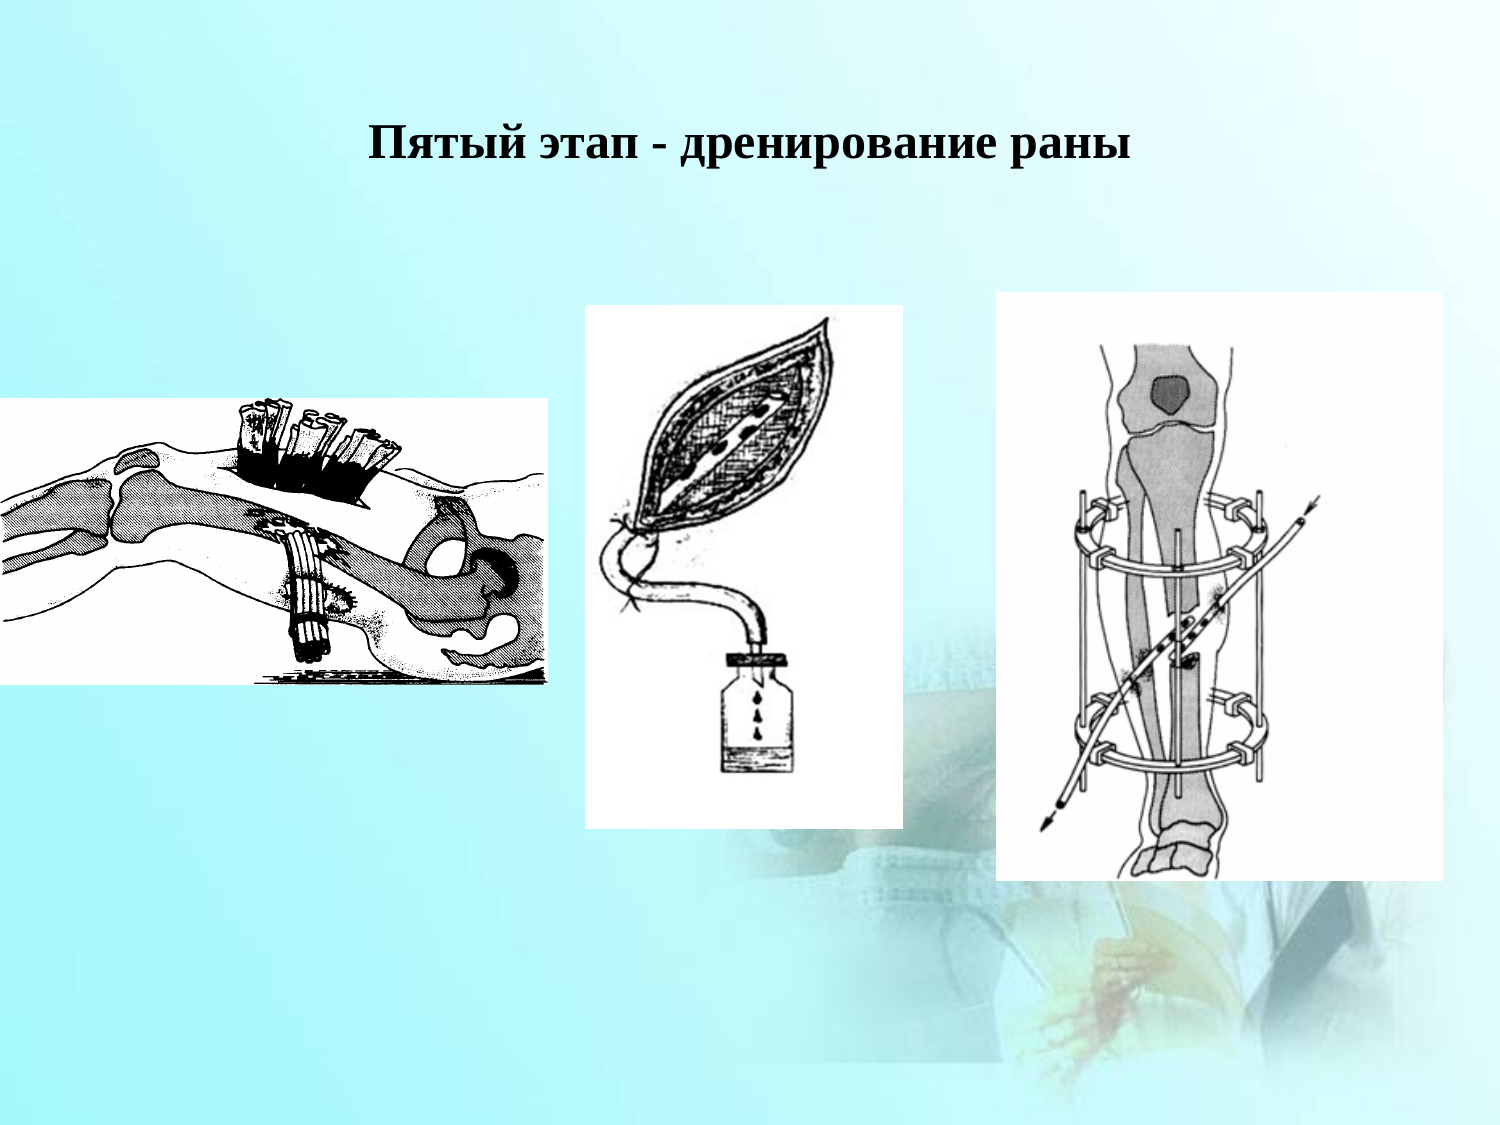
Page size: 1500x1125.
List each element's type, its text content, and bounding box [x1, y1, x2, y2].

title Пятый этап - дренирование раны [75, 45, 1426, 233]
picture [996, 292, 1443, 881]
picture [0, 398, 548, 685]
picture [585, 305, 903, 829]
